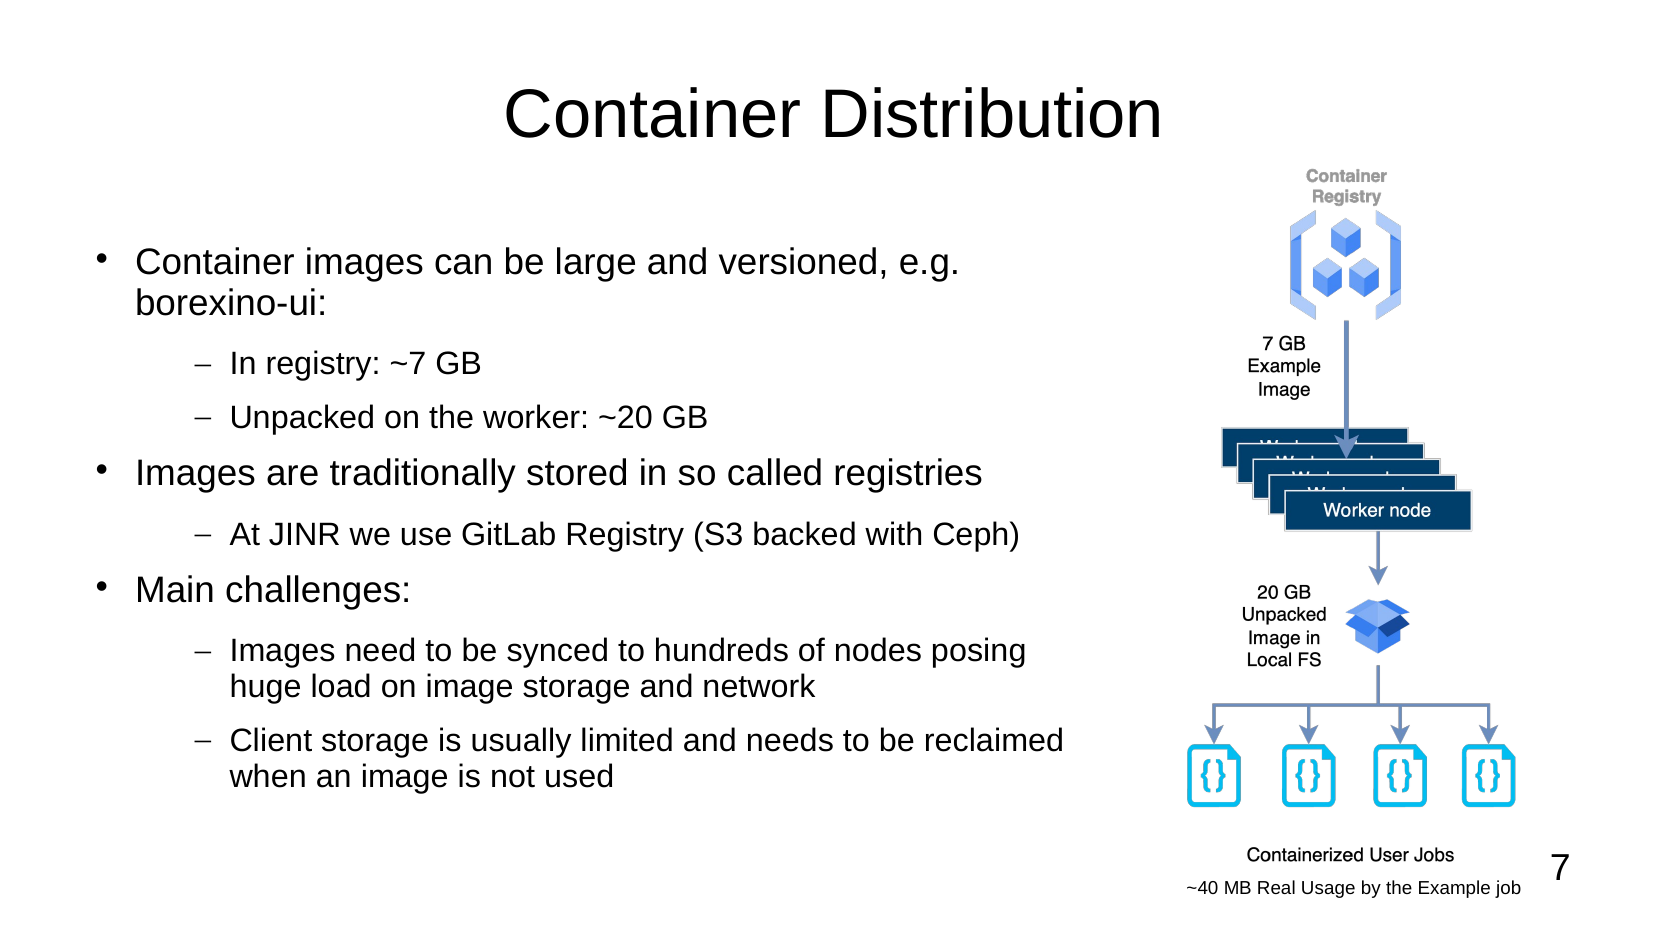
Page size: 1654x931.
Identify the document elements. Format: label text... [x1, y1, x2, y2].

title Container Distribution [90, 33, 1579, 189]
text_box ~40 MB Real Usage by the Example job [1171, 870, 1563, 931]
picture [1467, 750, 1510, 802]
list Container images can be large and versioned, e.g. borexino-ui: In registry: ~7 GB Unpacked on the worker: ~20 GB Images are traditionally stored in so called registries At JINR we use GitLab Registry (S3 backed with Ceph) Main challenges: Images need to be synced to hundreds of nodes posing huge load on image storage and network Client storage is usually limited and needs to be reclaimed when an image is not used [82, 236, 1081, 799]
picture [1186, 189, 1516, 870]
